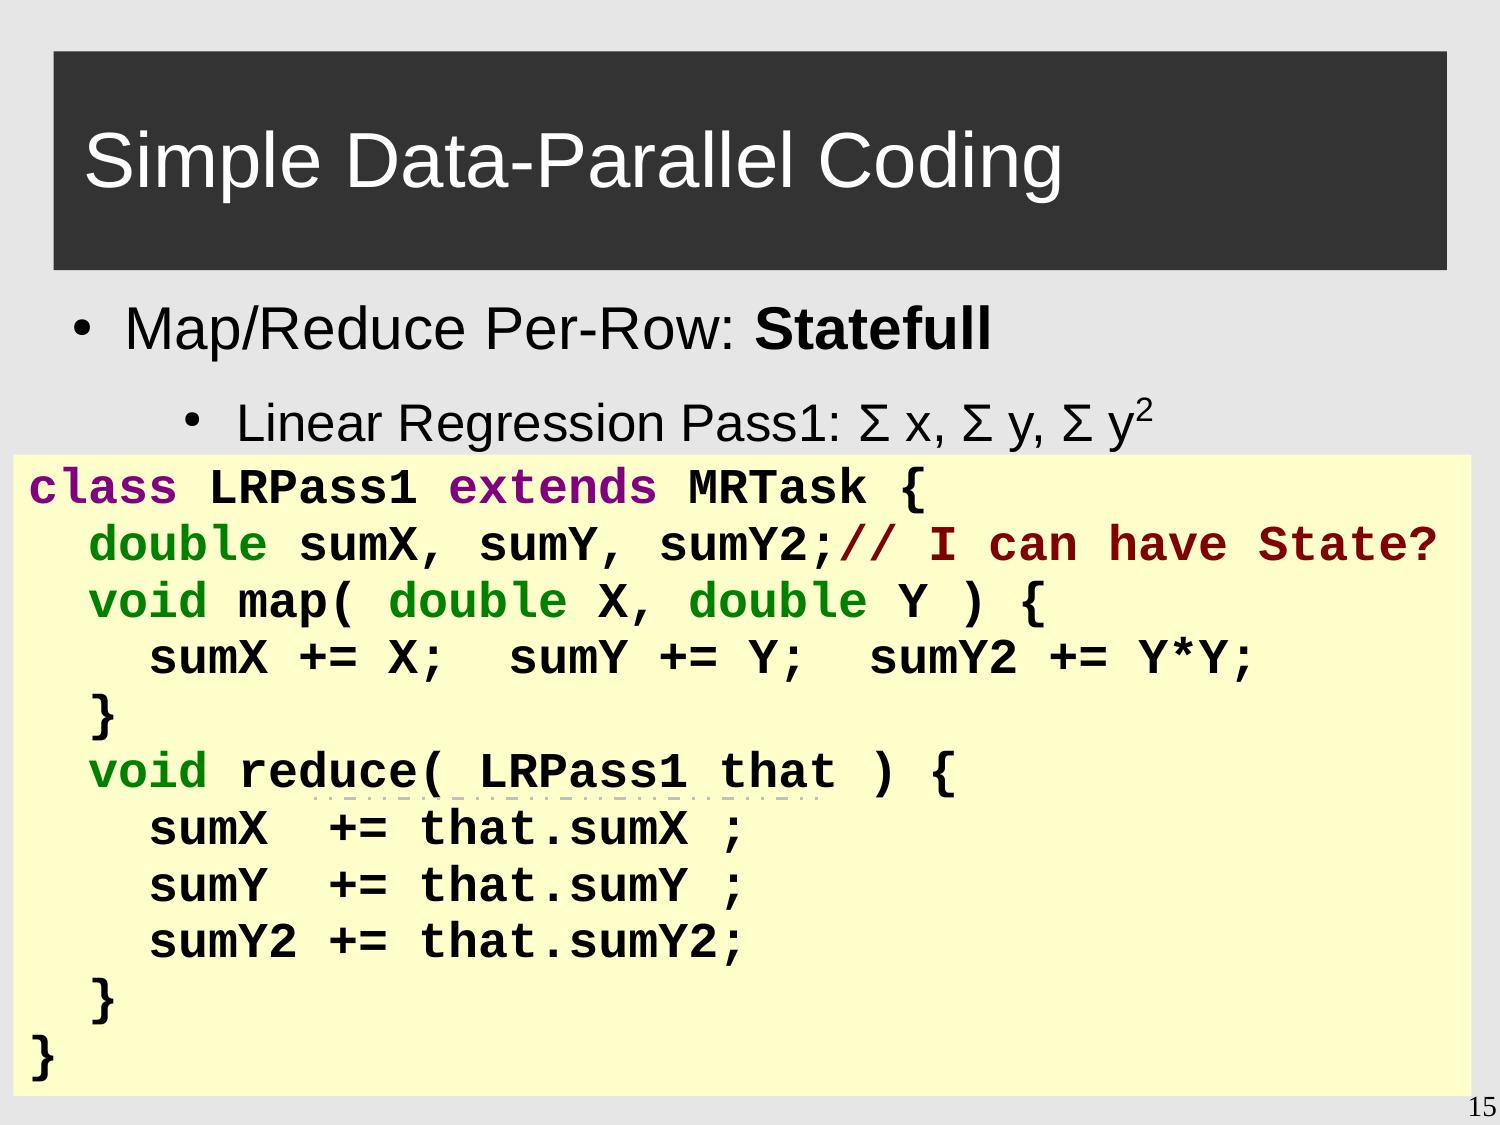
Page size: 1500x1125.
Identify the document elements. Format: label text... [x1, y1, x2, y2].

text_box class LRPass1 extends MRTask { double sumX, sumY, sumY2;// I can have State? void map( double X, double Y ) { sumX += X; sumY += Y; sumY2 += Y*Y; } void reduce( LRPass1 that ) { sumX += that.sumX ; sumY += that.sumY ; sumY2 += that.sumY2; } } [13, 454, 1472, 1097]
title Simple Data-Parallel Coding [53, 51, 1447, 271]
list Map/Reduce Per-Row: Statefull Linear Regression Pass1: Σ x, Σ y, Σ y2 [53, 294, 1447, 454]
